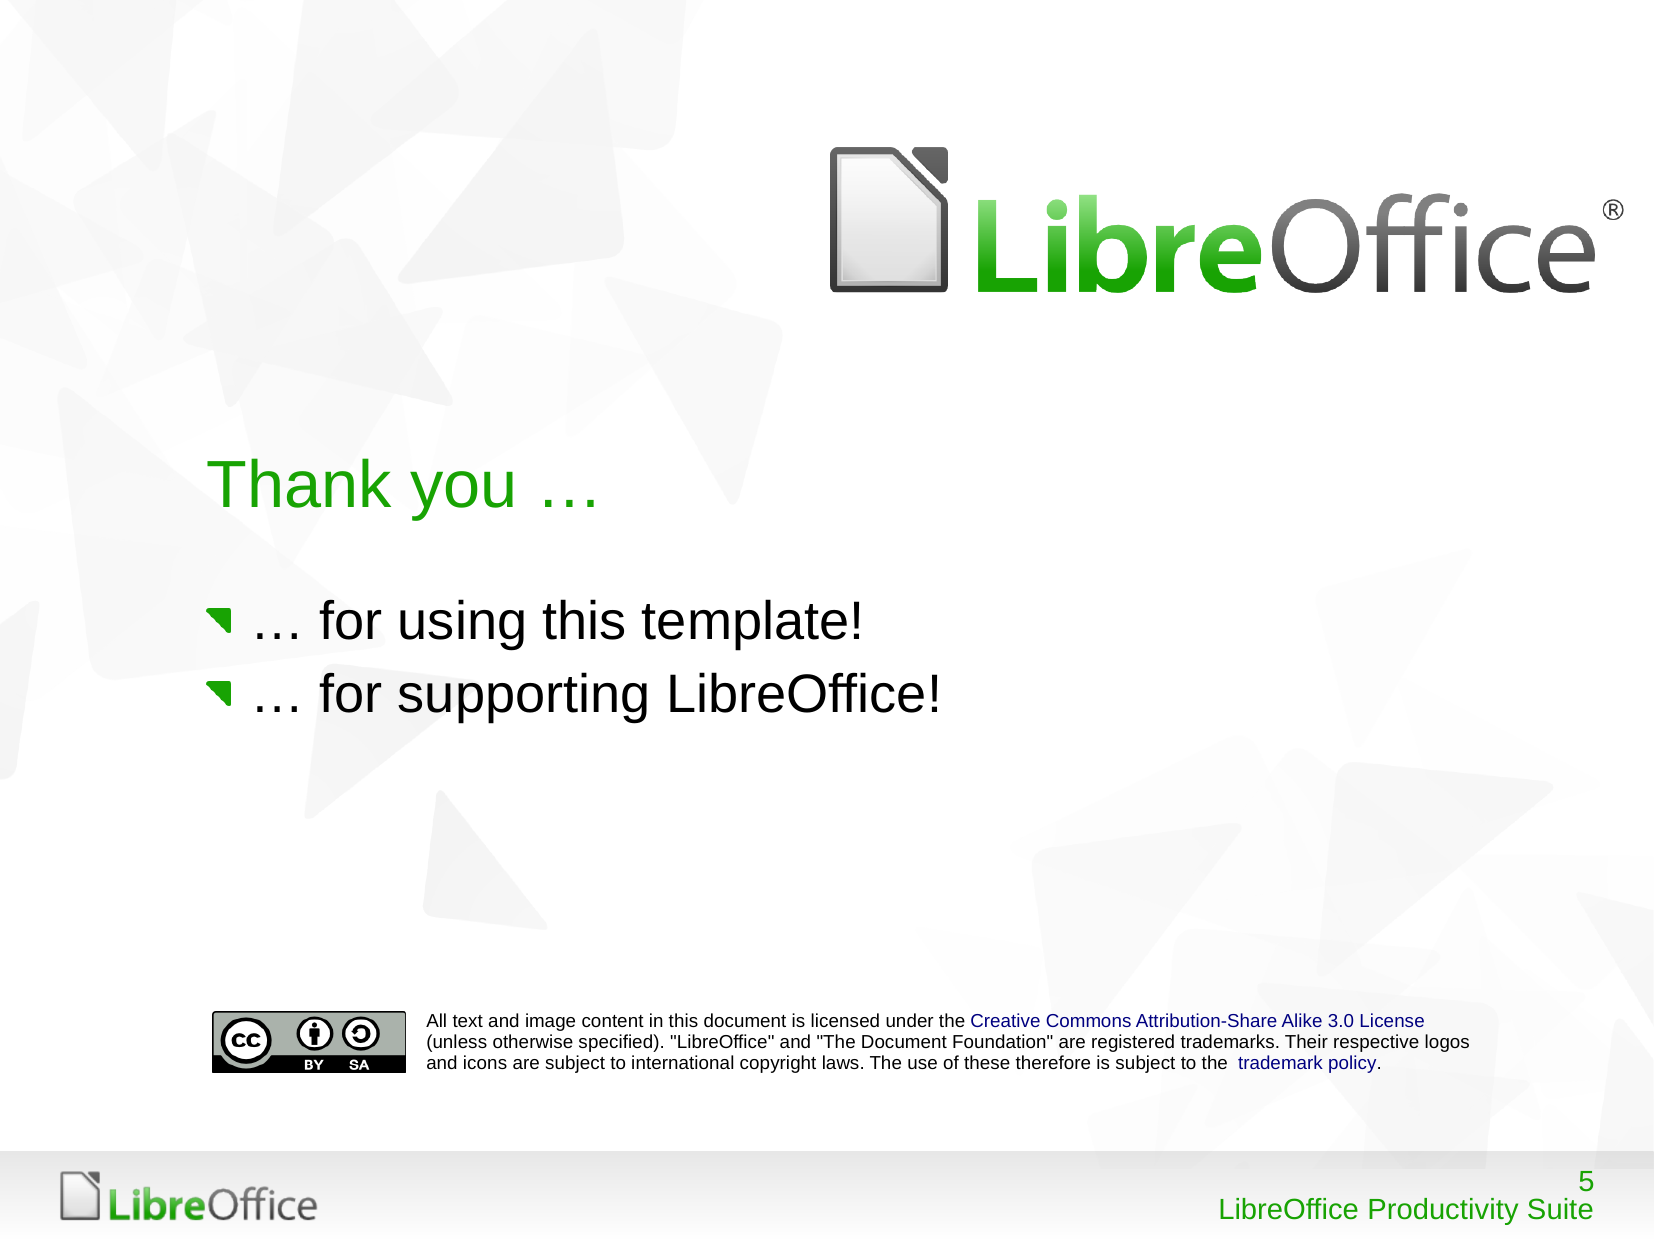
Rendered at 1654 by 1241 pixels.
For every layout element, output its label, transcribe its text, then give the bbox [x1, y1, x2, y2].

list … for using this template! … for supporting LibreOffice! [206, 590, 1477, 945]
picture [41, 1152, 337, 1240]
title Thank you … [206, 395, 1477, 573]
picture [915, 548, 1654, 1169]
picture [212, 1011, 406, 1073]
picture [0, 0, 1654, 930]
